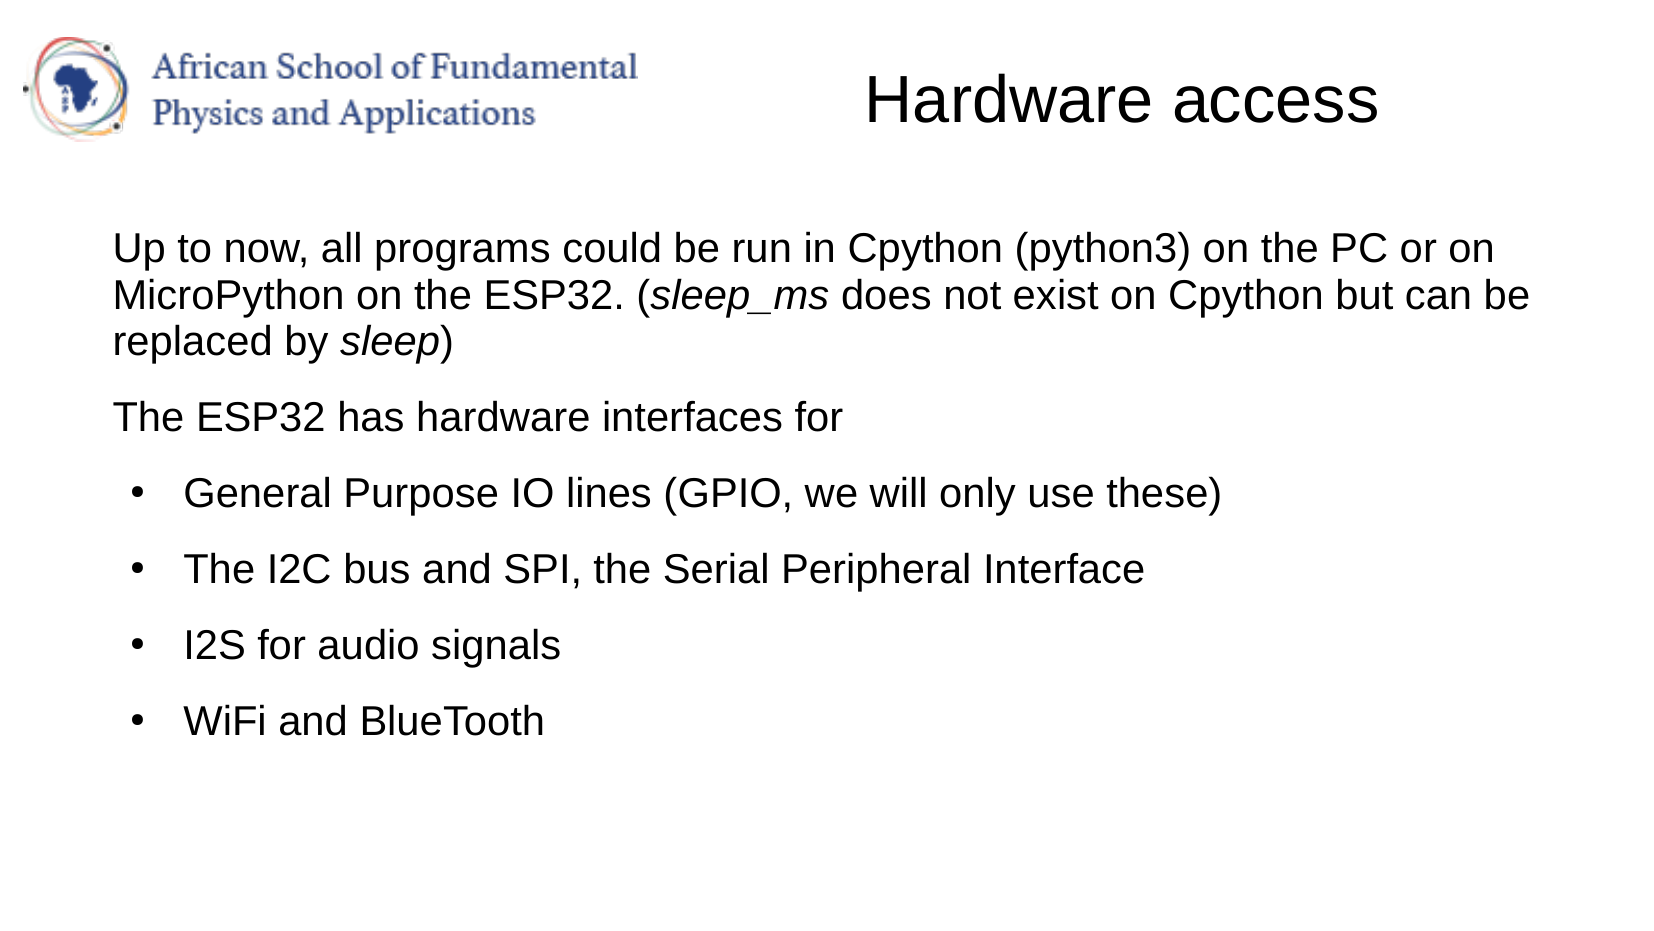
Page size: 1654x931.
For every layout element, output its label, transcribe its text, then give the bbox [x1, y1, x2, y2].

title Hardware access [635, 21, 1610, 177]
picture [23, 37, 635, 142]
list Up to now, all programs could be run in Cpython (python3) on the PC or on MicroPython on the ESP32. (sleep_ms does not exist on Cpython but can be replaced by sleep) The ESP32 has hardware interfaces for General Purpose IO lines (GPIO, we will only use these) The I2C bus and SPI, the Serial Peripheral Interface I2S for audio signals WiFi and BlueTooth [112, 225, 1601, 765]
